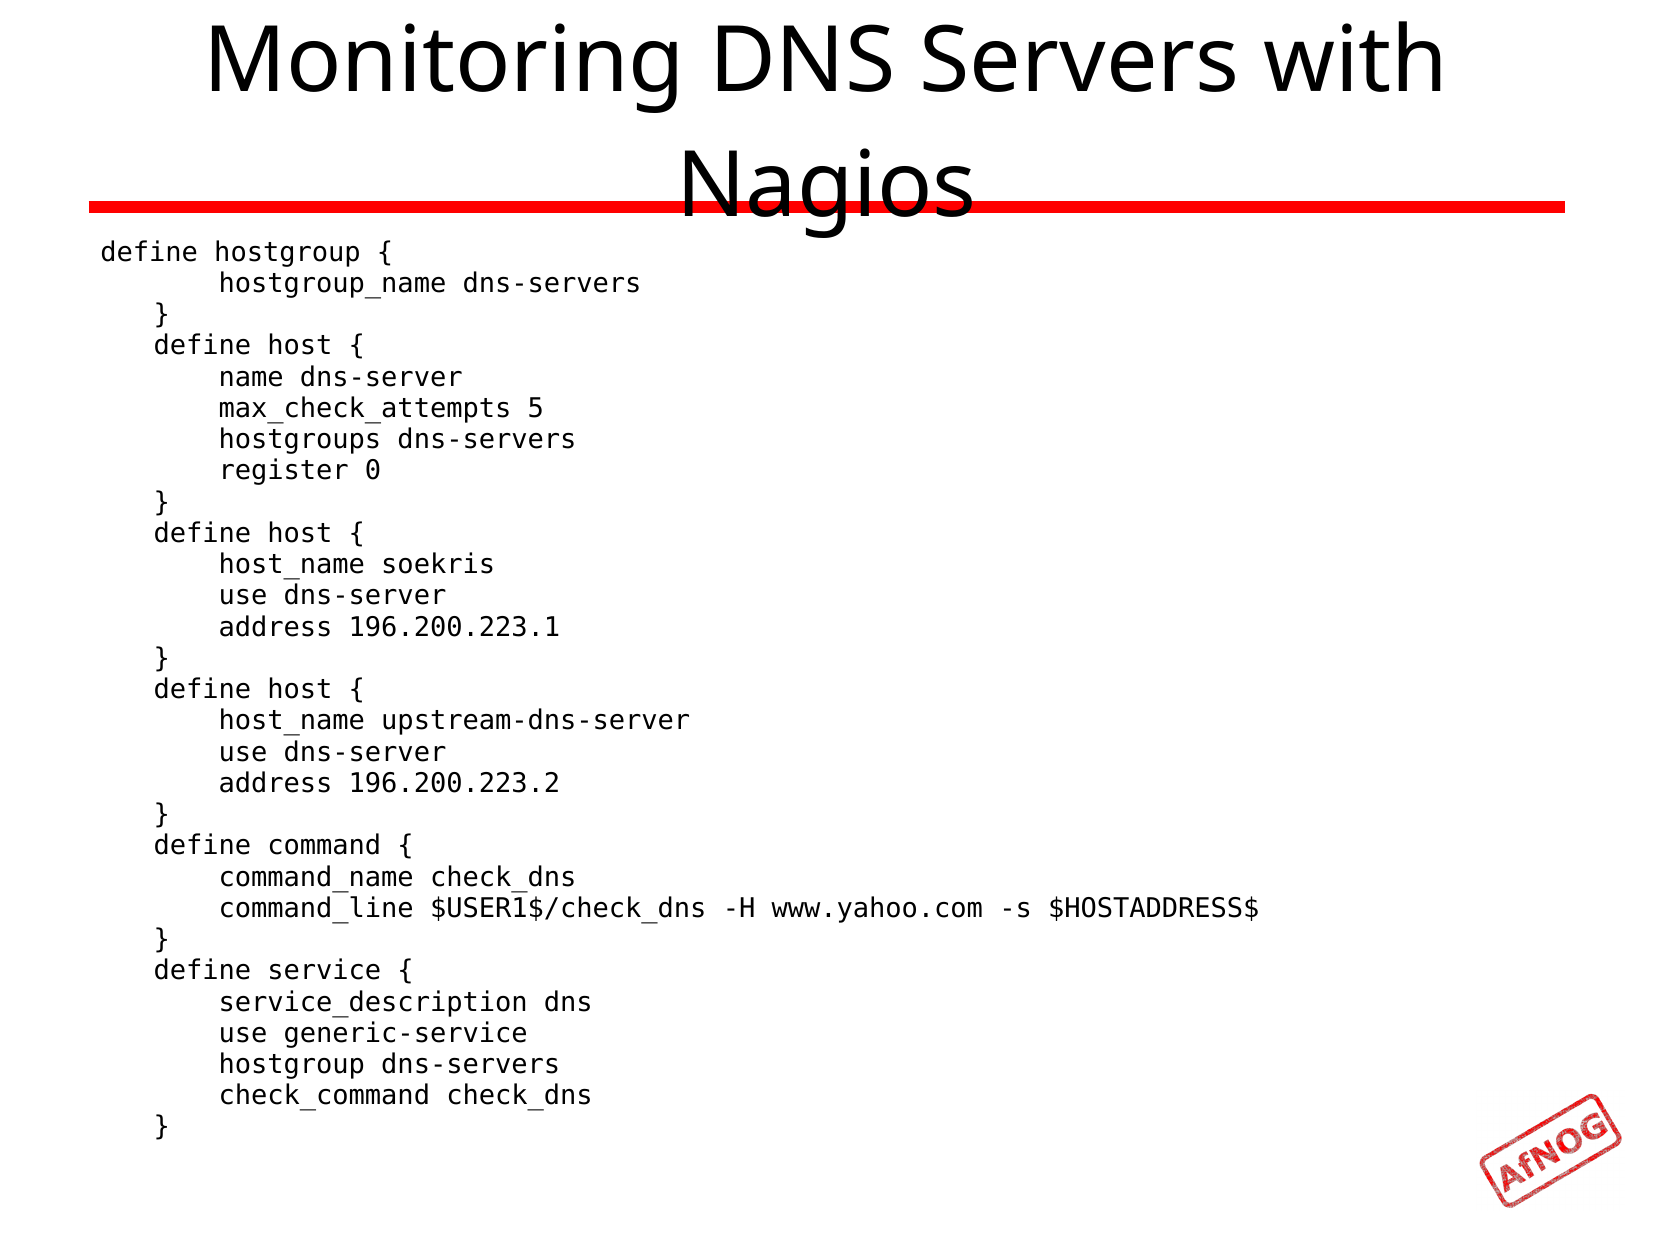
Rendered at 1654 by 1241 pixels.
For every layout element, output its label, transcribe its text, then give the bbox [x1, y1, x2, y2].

title Monitoring DNS Servers with Nagios [88, 29, 1565, 207]
picture [1476, 1090, 1625, 1211]
list define hostgroup { hostgroup_name dns-servers } define host { name dns-server max_check_attempts 5 hostgroups dns-servers register 0 } define host { host_name soekris use dns-server address 196.200.223.1 } define host { host_name upstream-dns-server use dns-server address 196.200.223.2 } define command { command_name check_dns command_line $USER1$/check_dns -H www.yahoo.com -s $HOSTADDRESS$ } define service { service_description dns use generic-service hostgroup dns-servers check_command check_dns } [82, 236, 1571, 1143]
